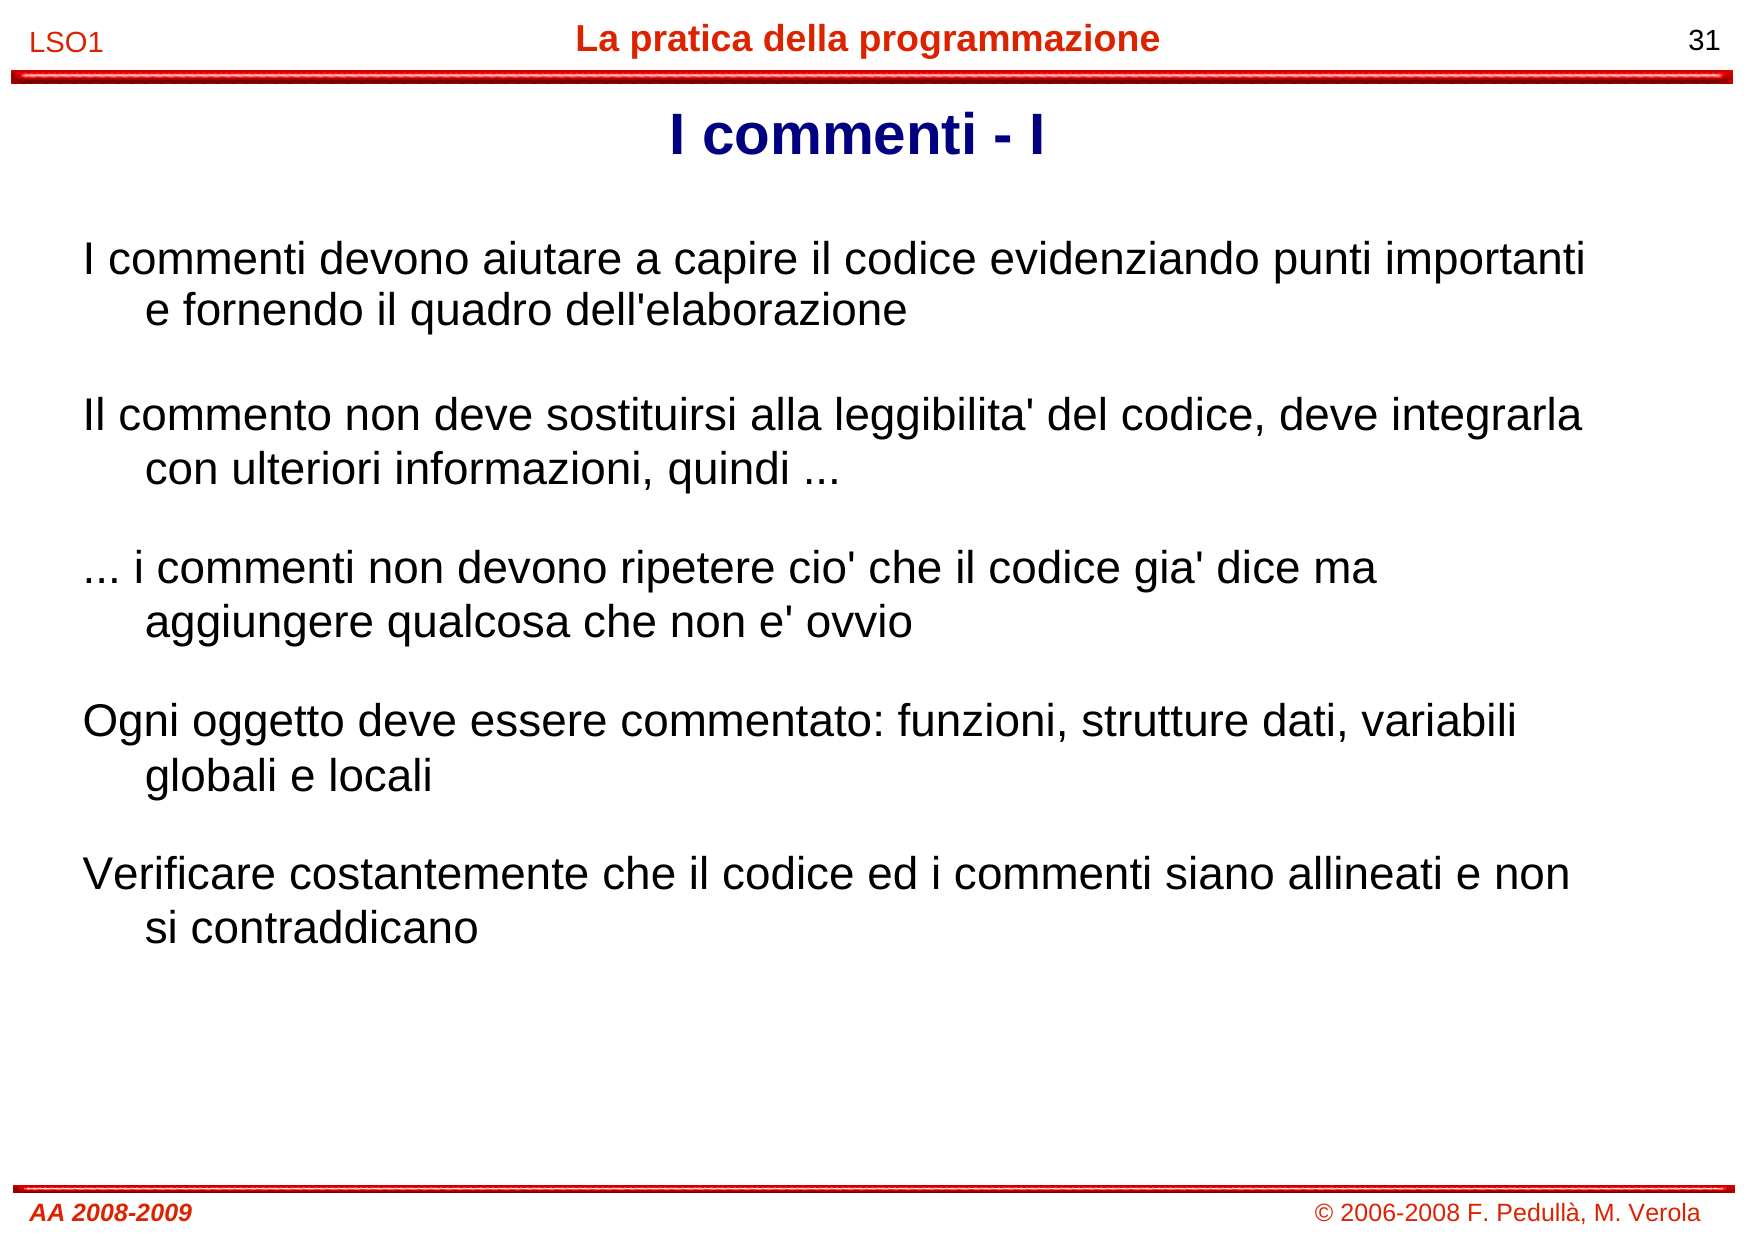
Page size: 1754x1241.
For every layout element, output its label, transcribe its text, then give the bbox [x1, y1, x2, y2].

picture [11, 70, 1733, 84]
list I commenti devono aiutare a capire il codice evidenziando punti importanti e fornendo il quadro dell'elaborazione Il commento non deve sostituirsi alla leggibilita' del codice, deve integrarla con ulteriori informazioni, quindi ... ... i commenti non devono ripetere cio' che il codice gia' dice ma aggiungere qualcosa che non e' ovvio Ogni oggetto deve essere commentato: funzioni, strutture dati, variabili globali e locali Verificare costantemente che il codice ed i commenti siano allineati e non si contraddicano [82, 233, 1605, 1088]
text_box I commenti - I [386, 98, 1330, 187]
picture [13, 1185, 1735, 1193]
